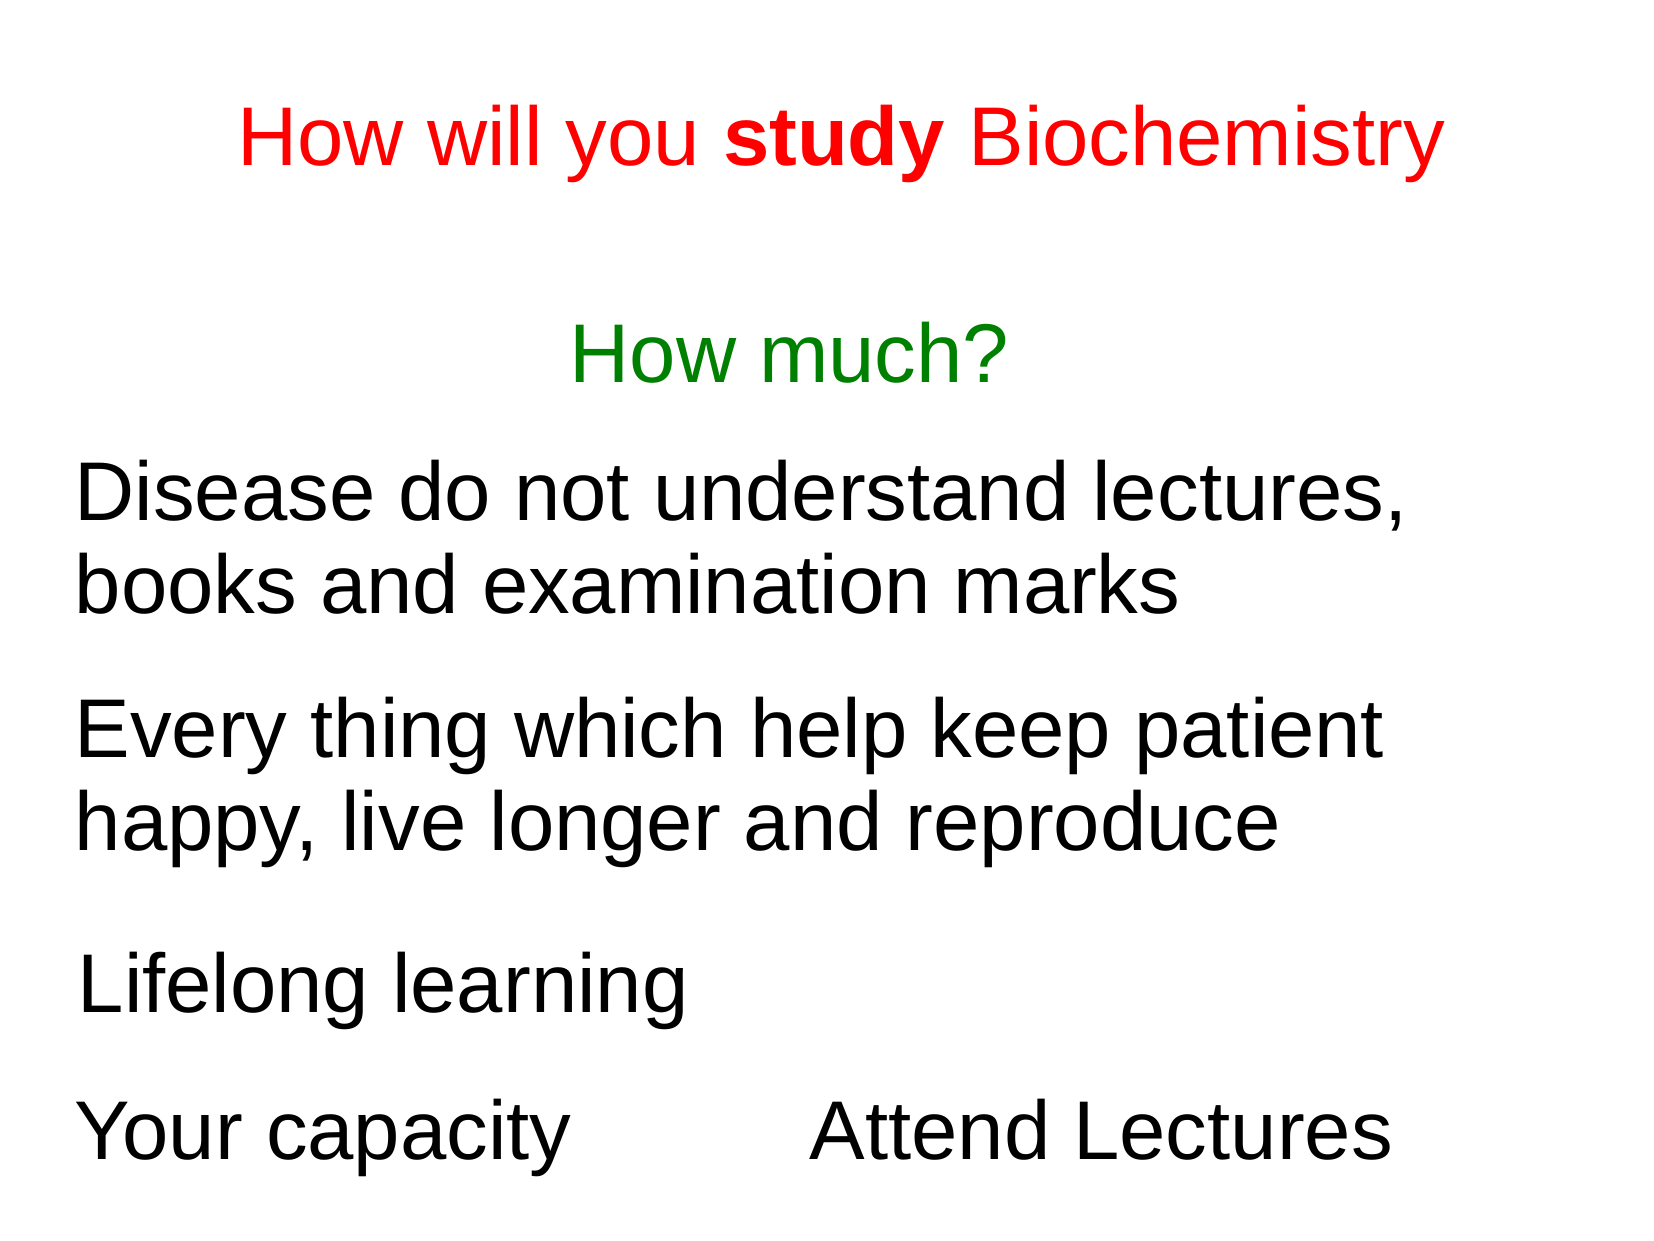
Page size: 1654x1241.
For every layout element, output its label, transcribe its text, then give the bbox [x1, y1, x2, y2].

title How will you study Biochemistry [82, 32, 1571, 241]
text_box Every thing which help keep patient happy, live longer and reproduce [60, 675, 1636, 876]
text_box Lifelong learning [63, 930, 1219, 1038]
text_box Disease do not understand lectures, books and examination marks [60, 438, 1606, 640]
text_box Attend Lectures [795, 1077, 1561, 1186]
text_box Your capacity [60, 1077, 631, 1186]
text_box How much? [555, 300, 1066, 408]
